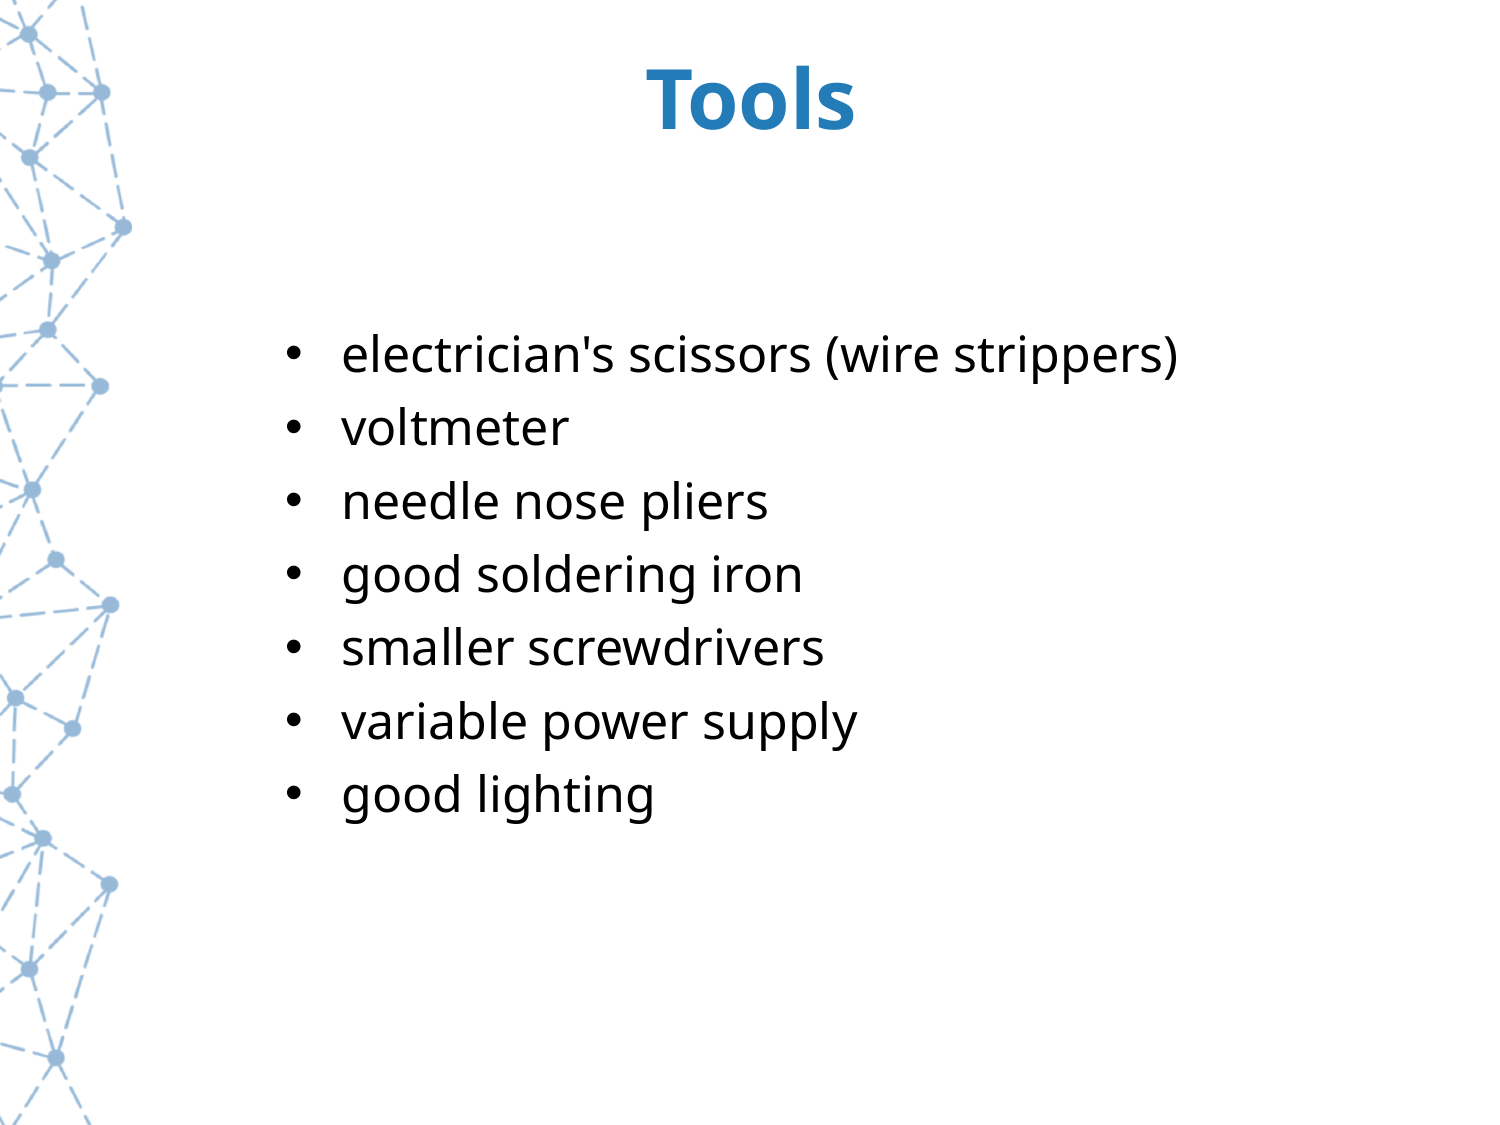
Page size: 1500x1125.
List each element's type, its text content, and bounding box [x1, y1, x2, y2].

list electrician's scissors (wire strippers) voltmeter needle nose pliers good soldering iron smaller screwdrivers variable power supply good lighting [270, 314, 1306, 901]
title Tools [630, 39, 917, 157]
picture [0, 0, 133, 1125]
